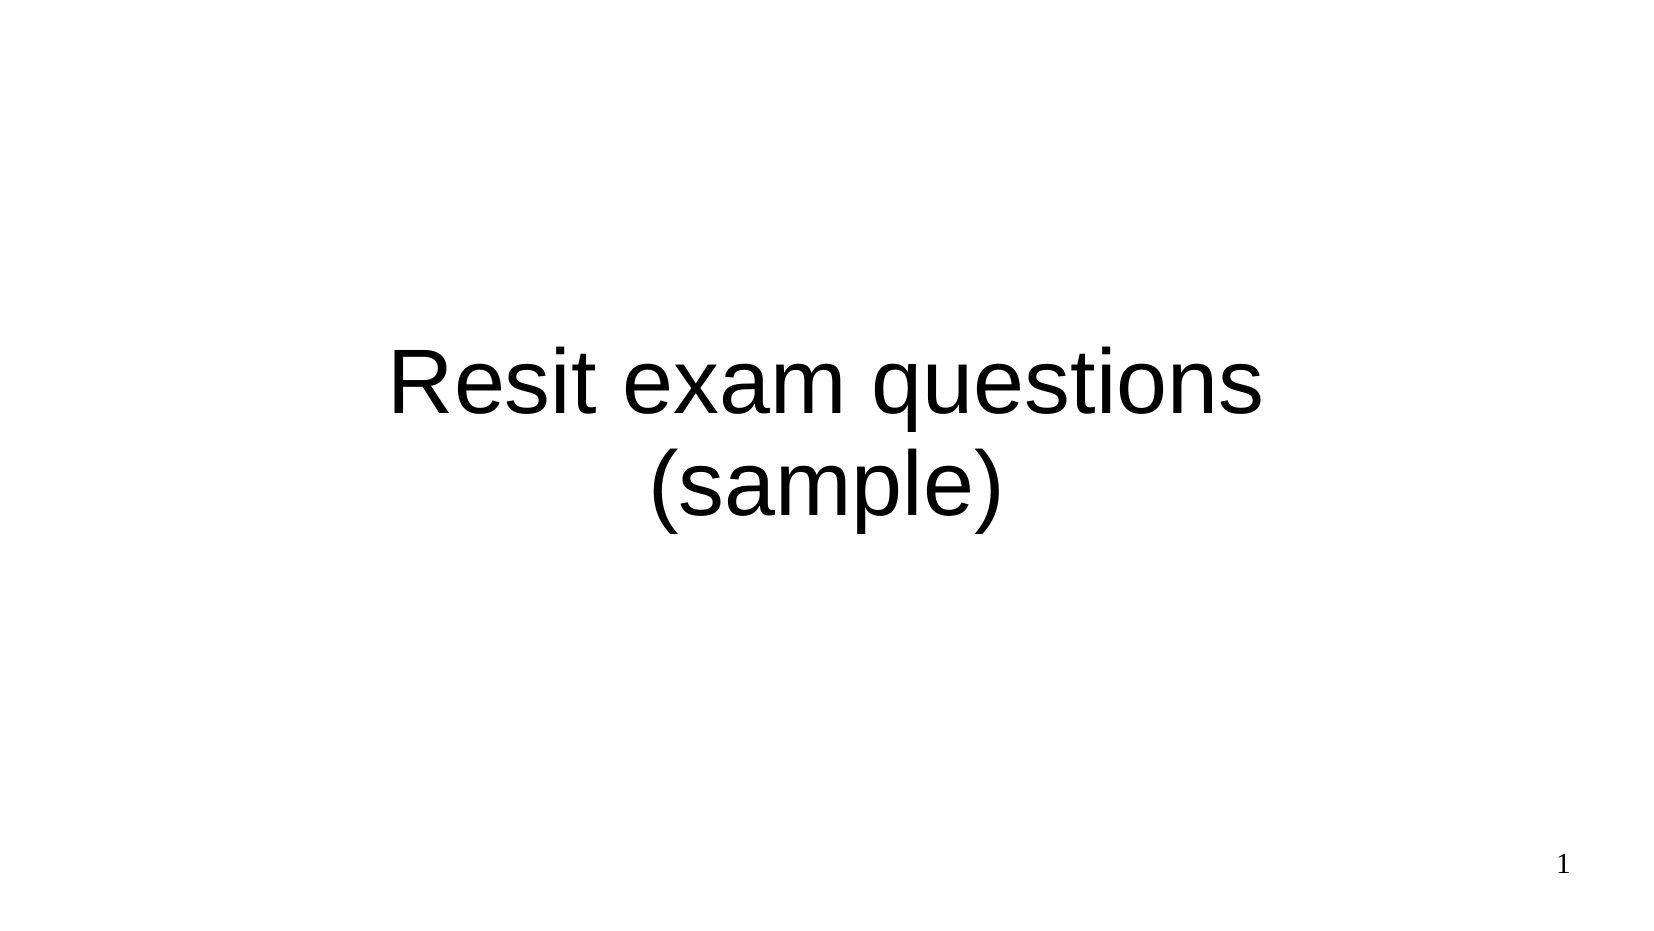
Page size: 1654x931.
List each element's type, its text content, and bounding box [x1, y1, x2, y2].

title Resit exam questions (sample) [82, 330, 1571, 536]
